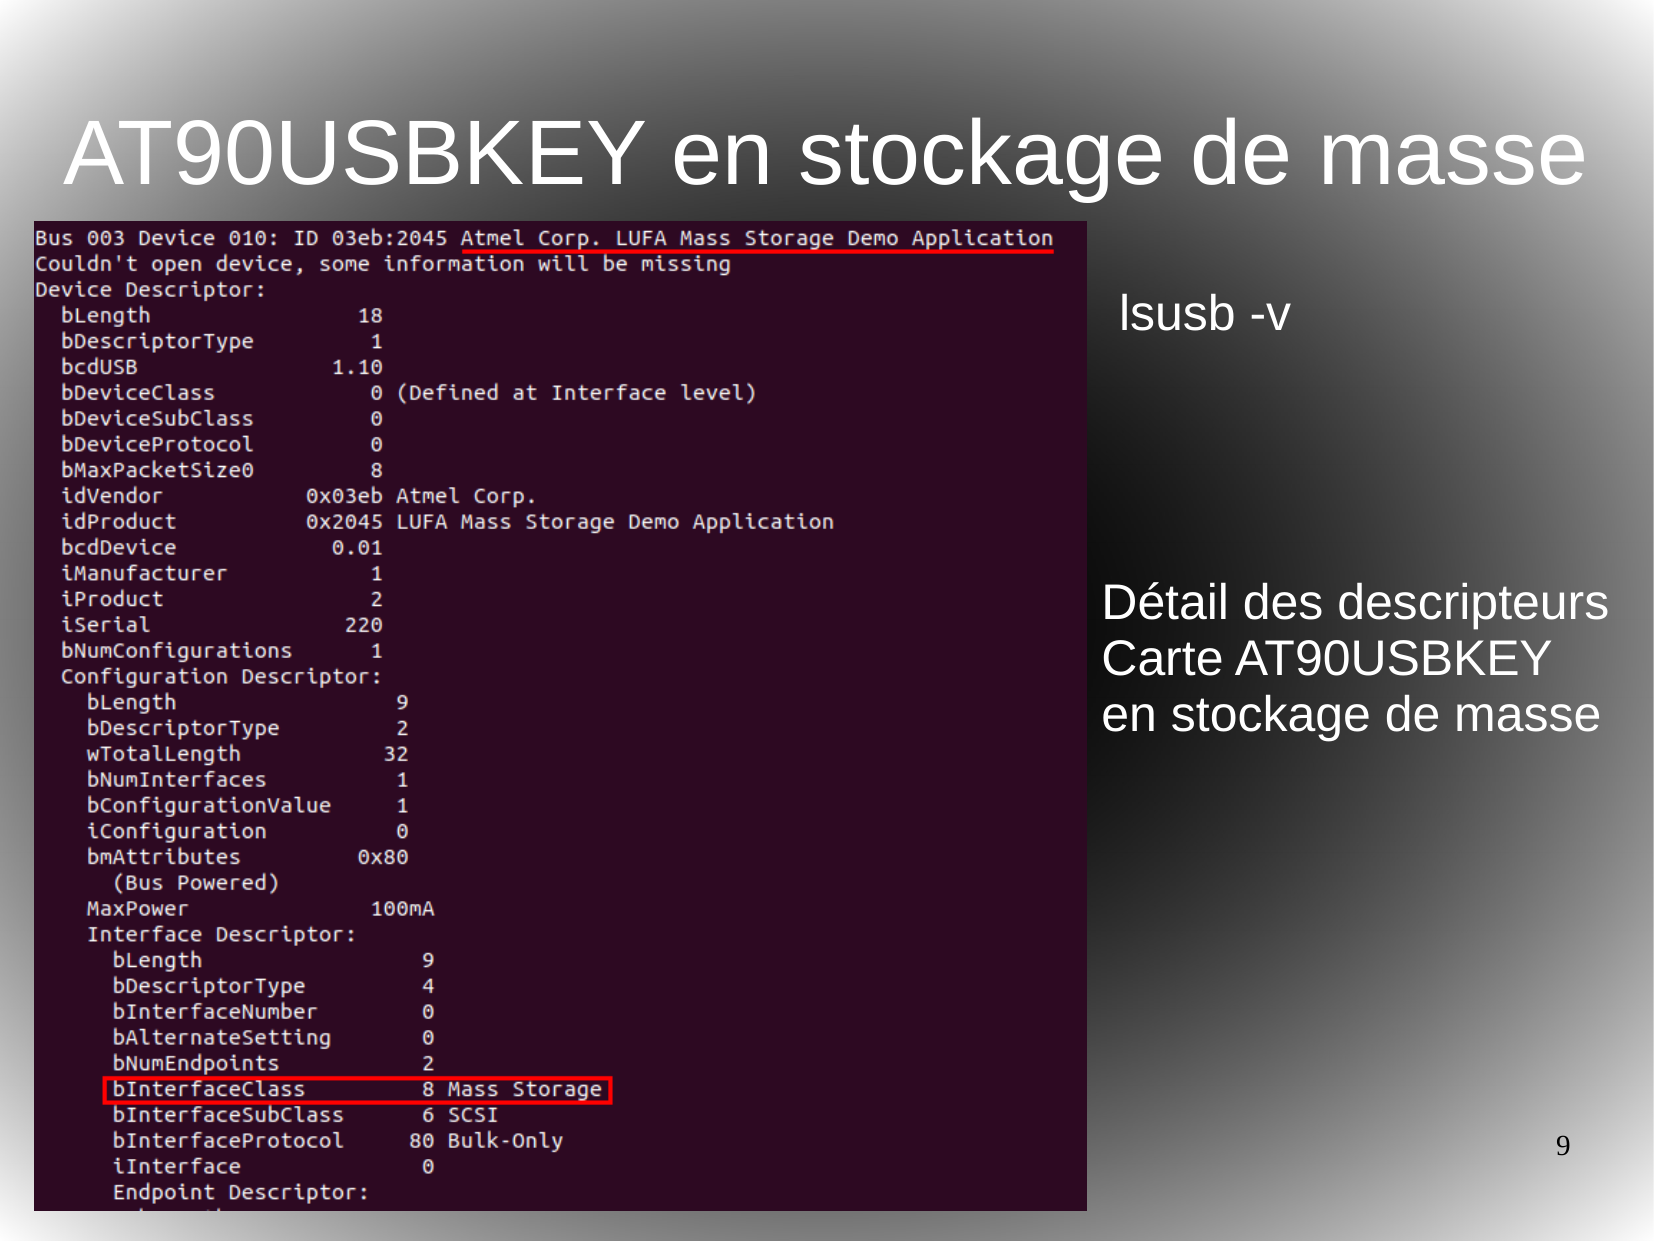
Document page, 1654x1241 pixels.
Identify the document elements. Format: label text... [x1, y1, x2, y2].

title AT90USBKEY en stockage de masse [59, 49, 1595, 257]
text_box lsusb -v [1104, 277, 1353, 355]
text_box Détail des descripteurs Carte AT90USBKEY en stockage de masse [1086, 566, 1633, 861]
picture [0, 0, 1654, 1241]
